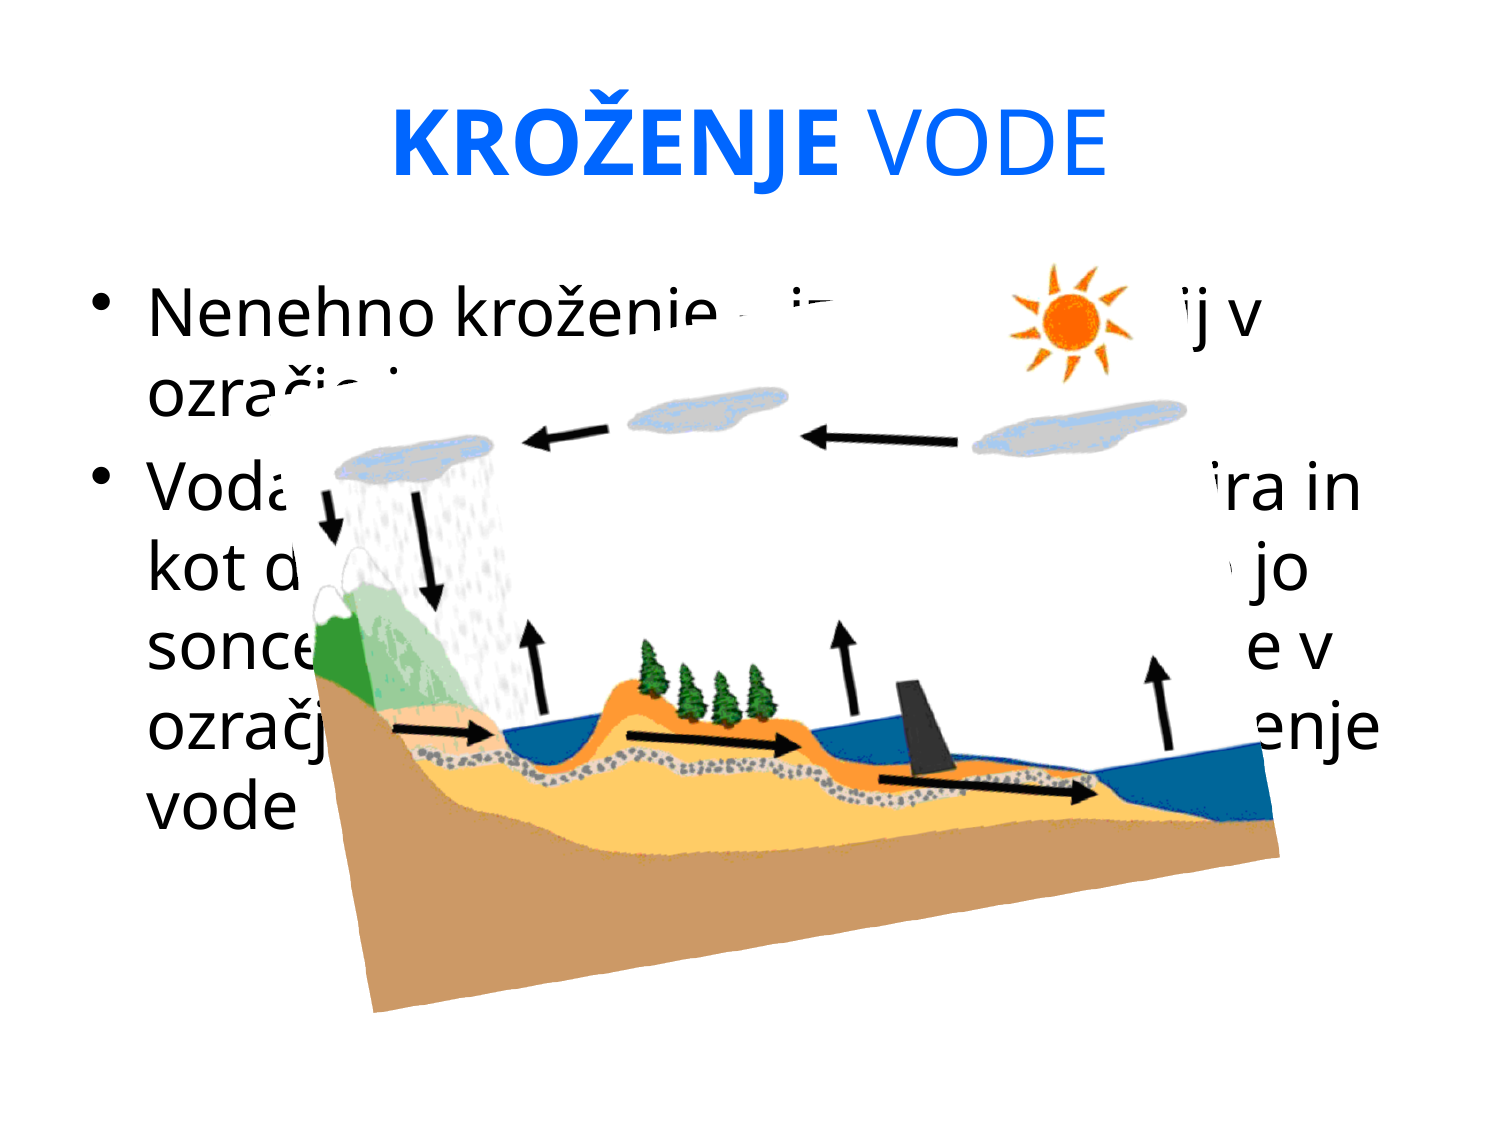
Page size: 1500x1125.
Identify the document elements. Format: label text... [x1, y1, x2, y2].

list Nenehno kroženje – iz rek in morij v ozračje in nazaj Voda, ki je v atmosferi se kondenzira in kot dež ali sneg pade na zemljo, ko jo sonce segreva spet izhlapi in se vrne v ozračje – ta proces imenujemo kroženje vode [75, 262, 1044, 1005]
picture [266, 240, 1280, 1013]
title KROŽENJE VODE [75, 45, 1425, 233]
list Nenehno kroženje – iz rek in morij v ozračje in nazaj Voda, ki je v atmosferi se kondenzira in kot dež ali sneg pade na zemljo, ko jo sonce segreva spet izhlapi in se vrne v ozračje – ta proces imenujemo kroženje vode [428, 262, 1425, 1005]
